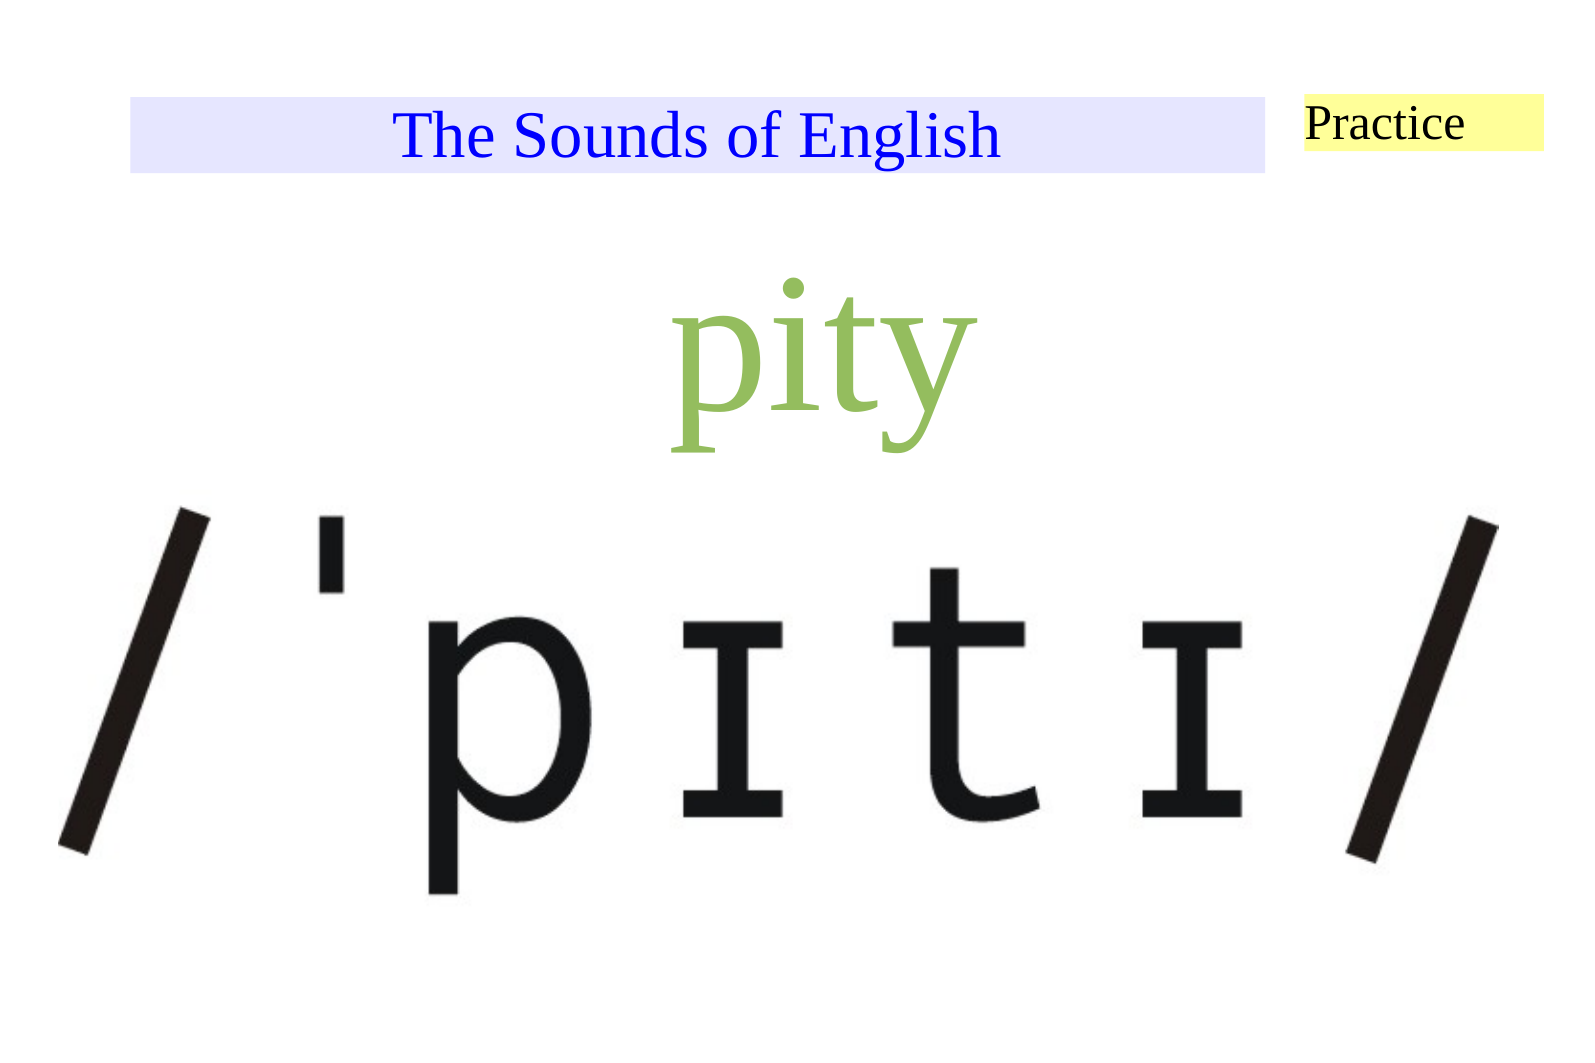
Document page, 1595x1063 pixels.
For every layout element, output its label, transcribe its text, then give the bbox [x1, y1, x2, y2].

text_box The Sounds of English [130, 97, 1266, 174]
text_box Practice [1304, 94, 1544, 152]
text_box pity [548, 227, 1099, 456]
picture [58, 460, 1499, 933]
